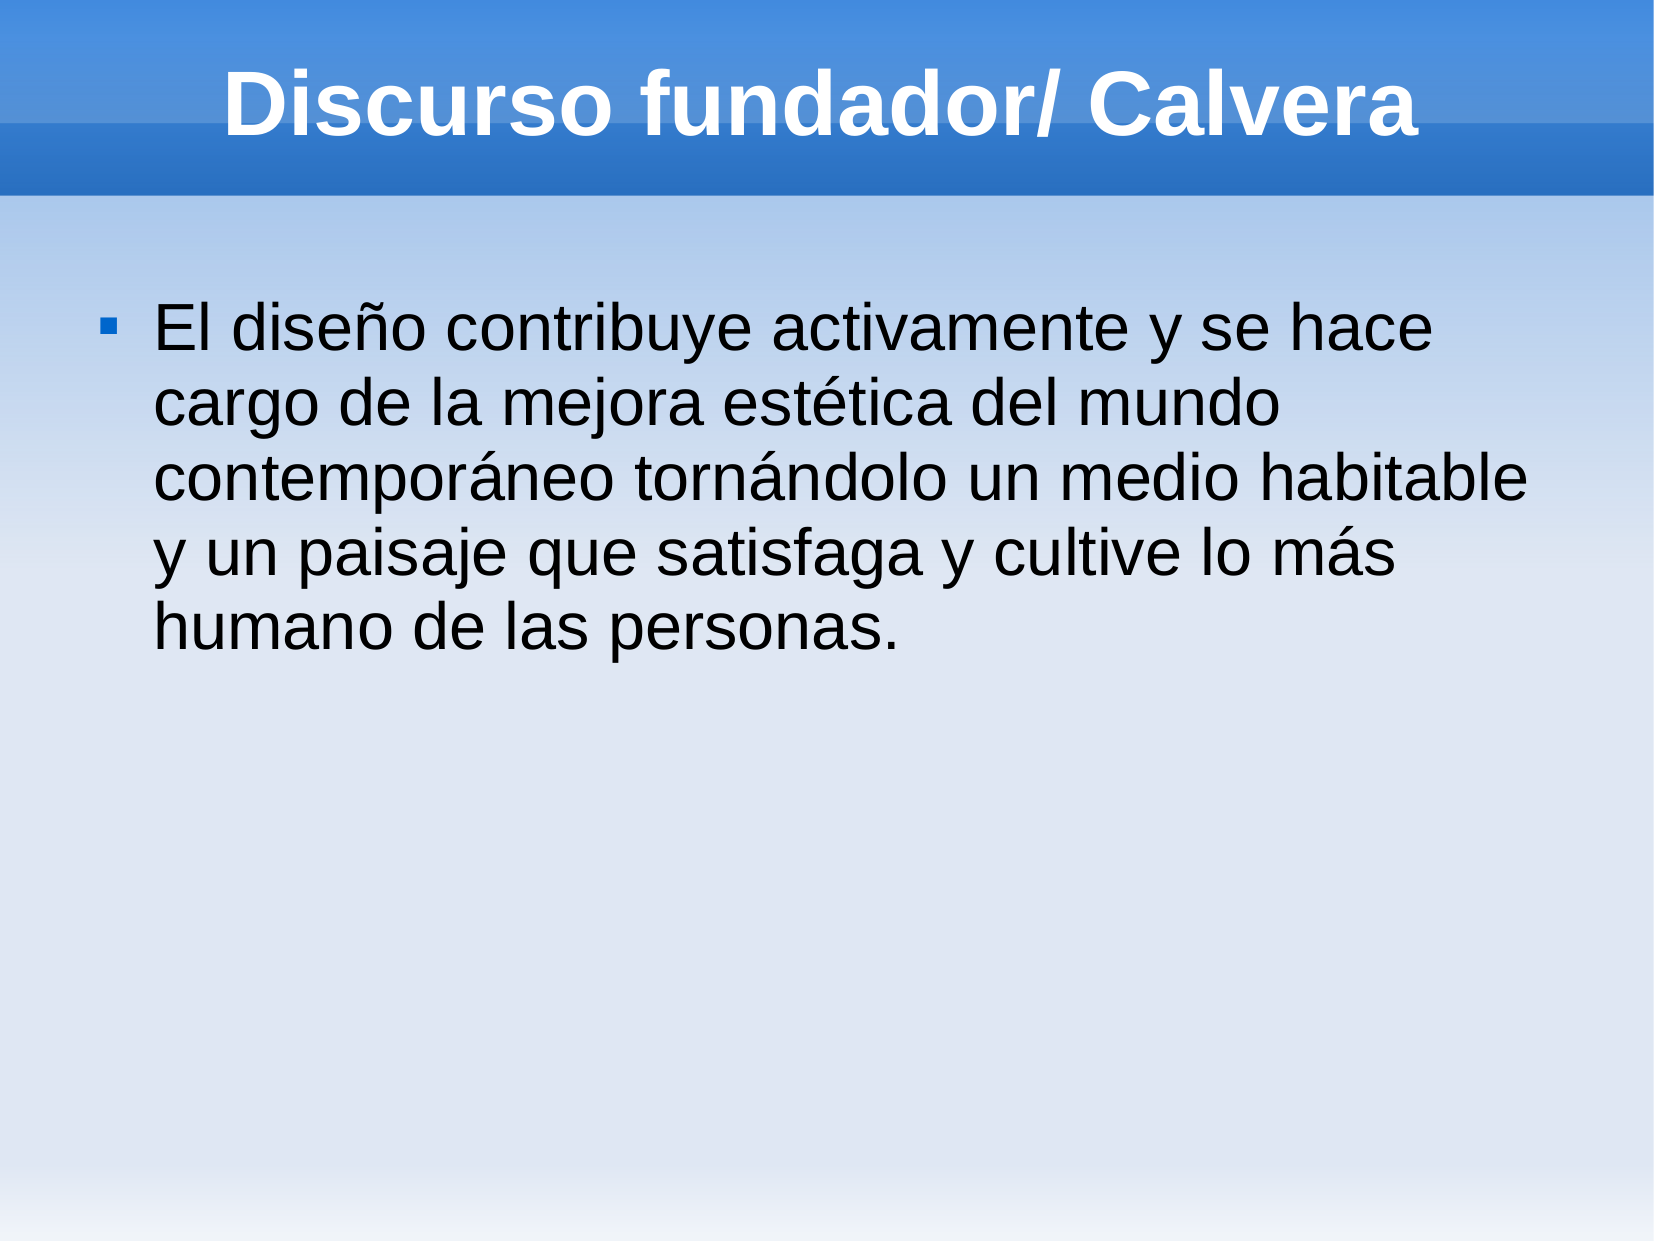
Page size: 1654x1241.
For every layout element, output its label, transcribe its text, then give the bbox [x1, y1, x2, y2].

title Discurso fundador/ Calvera [76, 0, 1565, 208]
list El diseño contribuye activamente y se hace cargo de la mejora estética del mundo contemporáneo tornándolo un medio habitable y un paisaje que satisfaga y cultive lo más humano de las personas. [82, 290, 1571, 1109]
picture [0, 0, 1654, 1241]
